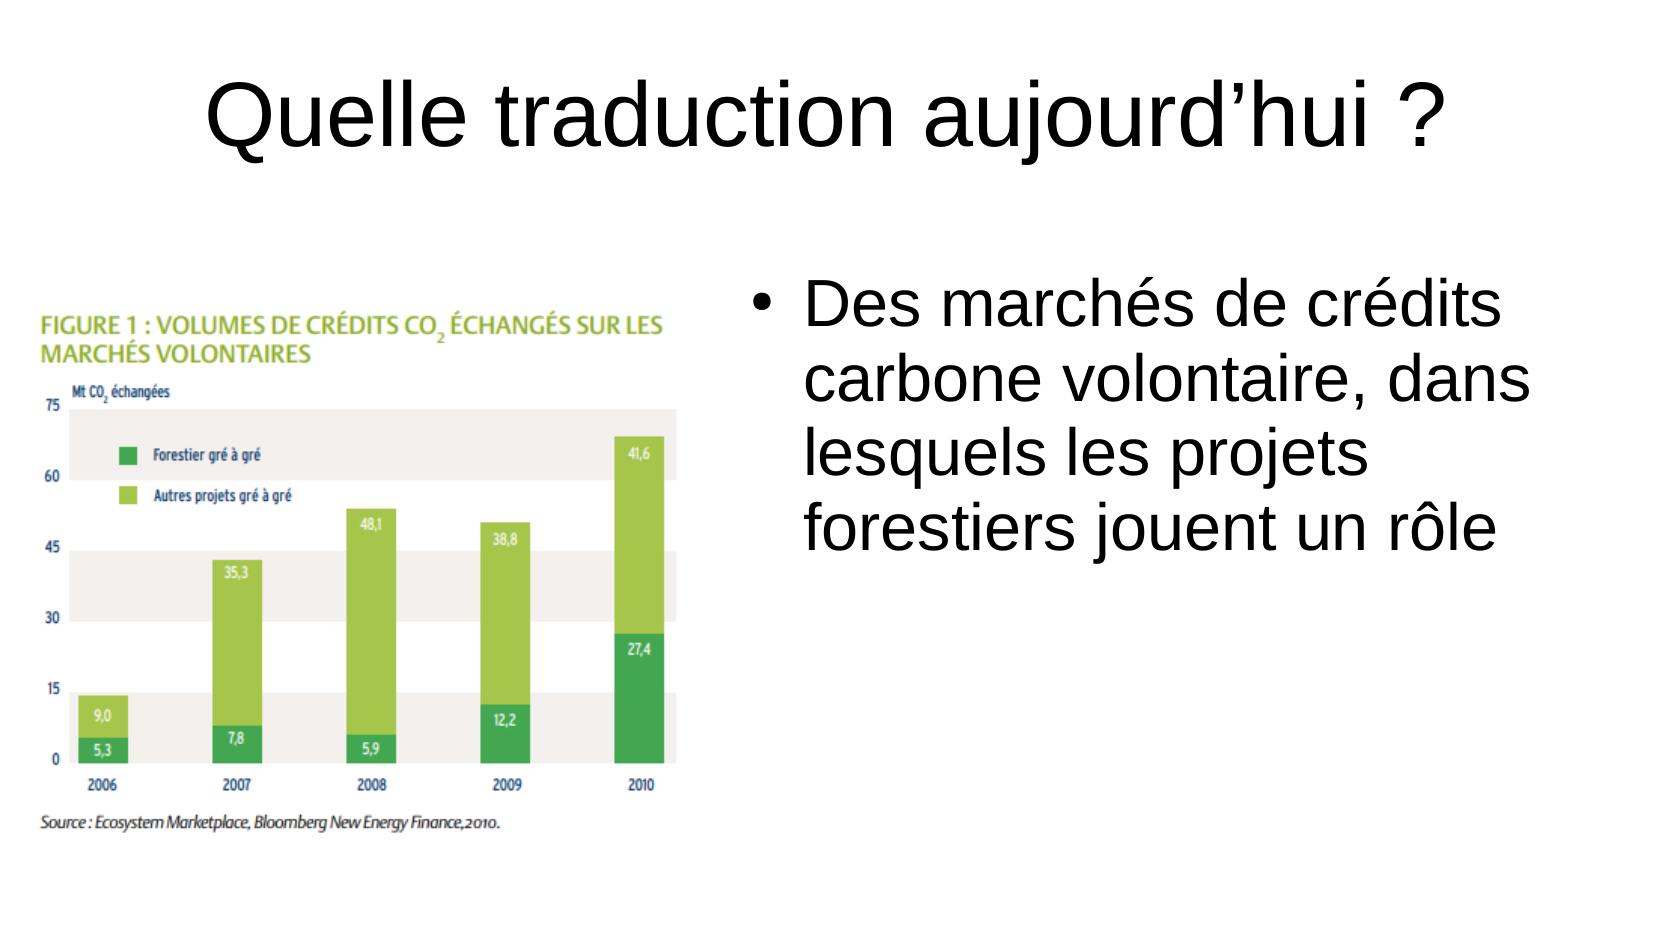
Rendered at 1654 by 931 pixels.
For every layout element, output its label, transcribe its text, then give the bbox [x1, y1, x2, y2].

title Quelle traduction aujourd’hui ? [82, 37, 1571, 193]
picture [29, 295, 699, 857]
list Des marchés de crédits carbone volontaire, dans lesquels les projets forestiers jouent un rôle [732, 265, 1565, 806]
